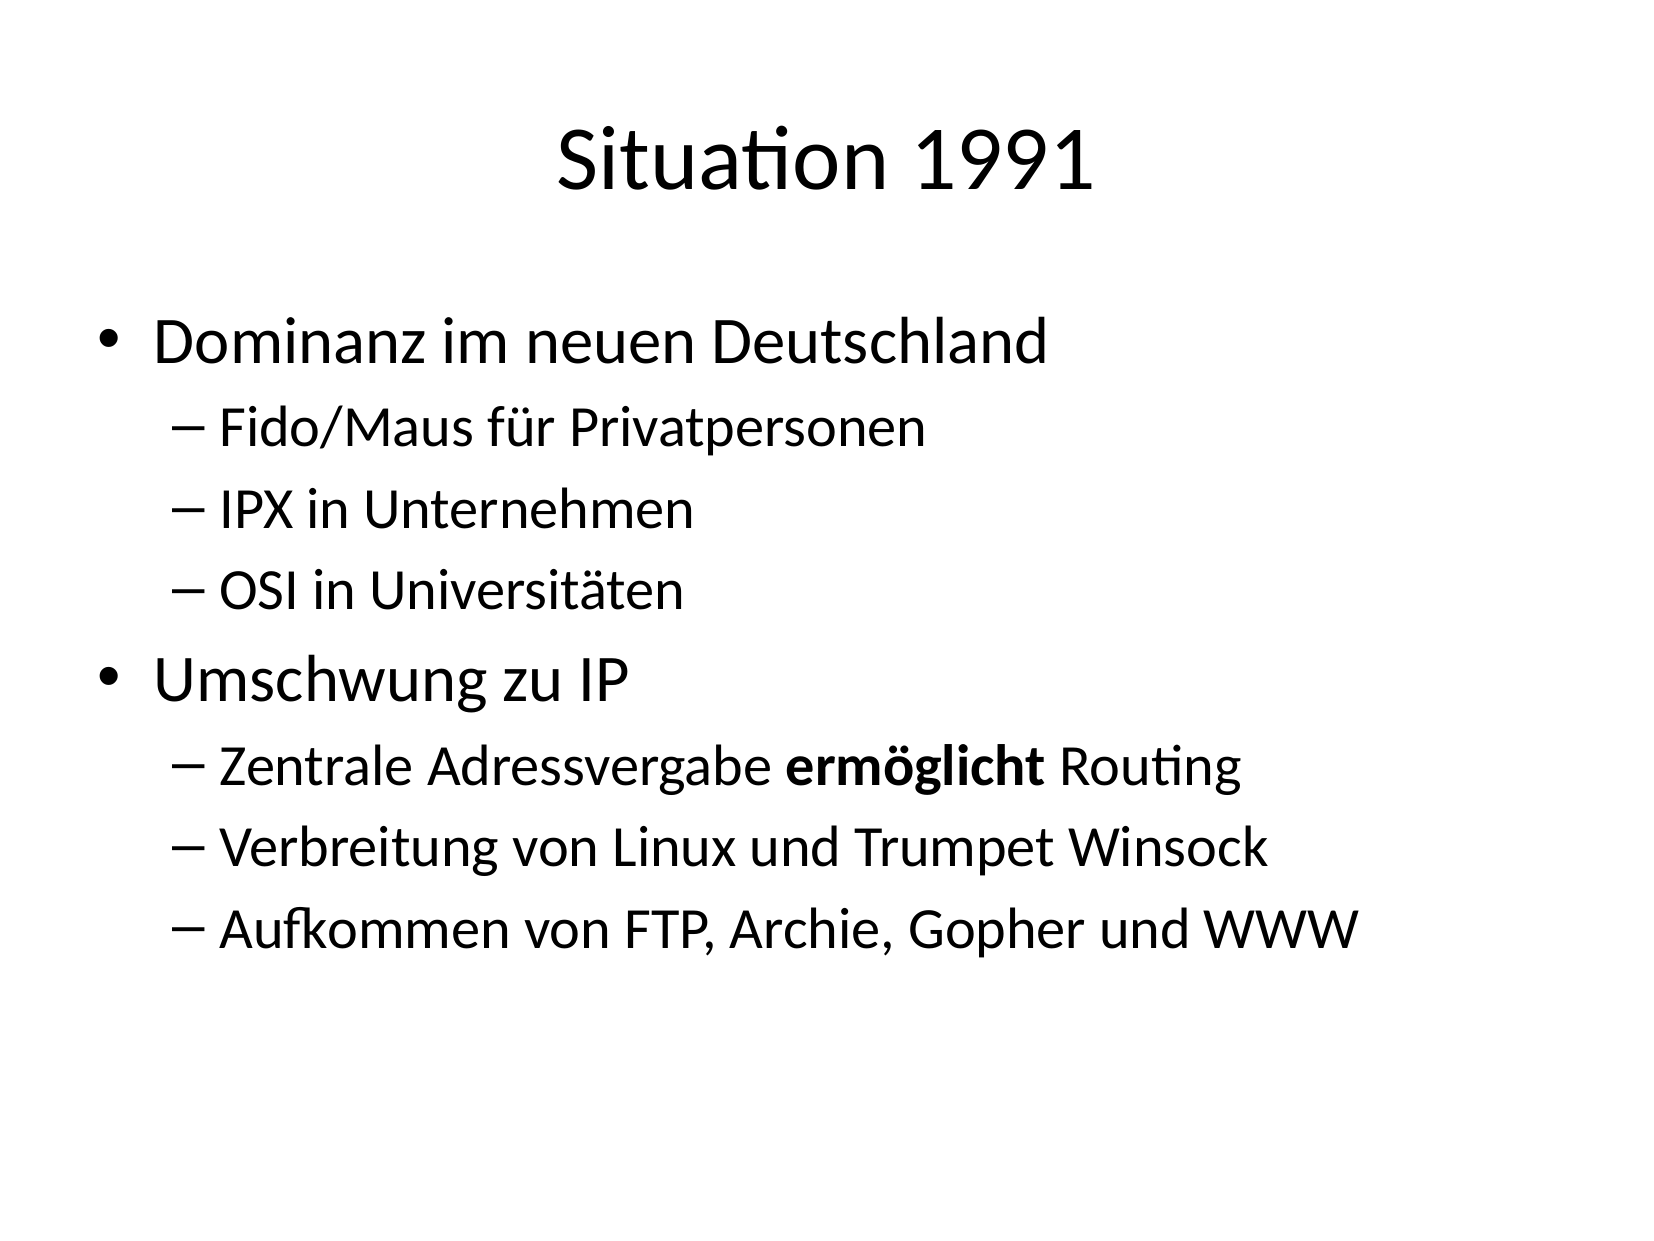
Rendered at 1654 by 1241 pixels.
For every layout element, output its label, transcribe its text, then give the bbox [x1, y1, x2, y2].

title Situation 1991 [82, 49, 1571, 257]
list Dominanz im neuen Deutschland Fido/Maus für Privatpersonen IPX in Unternehmen OSI in Universitäten Umschwung zu IP Zentrale Adressvergabe ermöglicht Routing Verbreitung von Linux und Trumpet Winsock Aufkommen von FTP, Archie, Gopher und WWW [82, 289, 1571, 1108]
